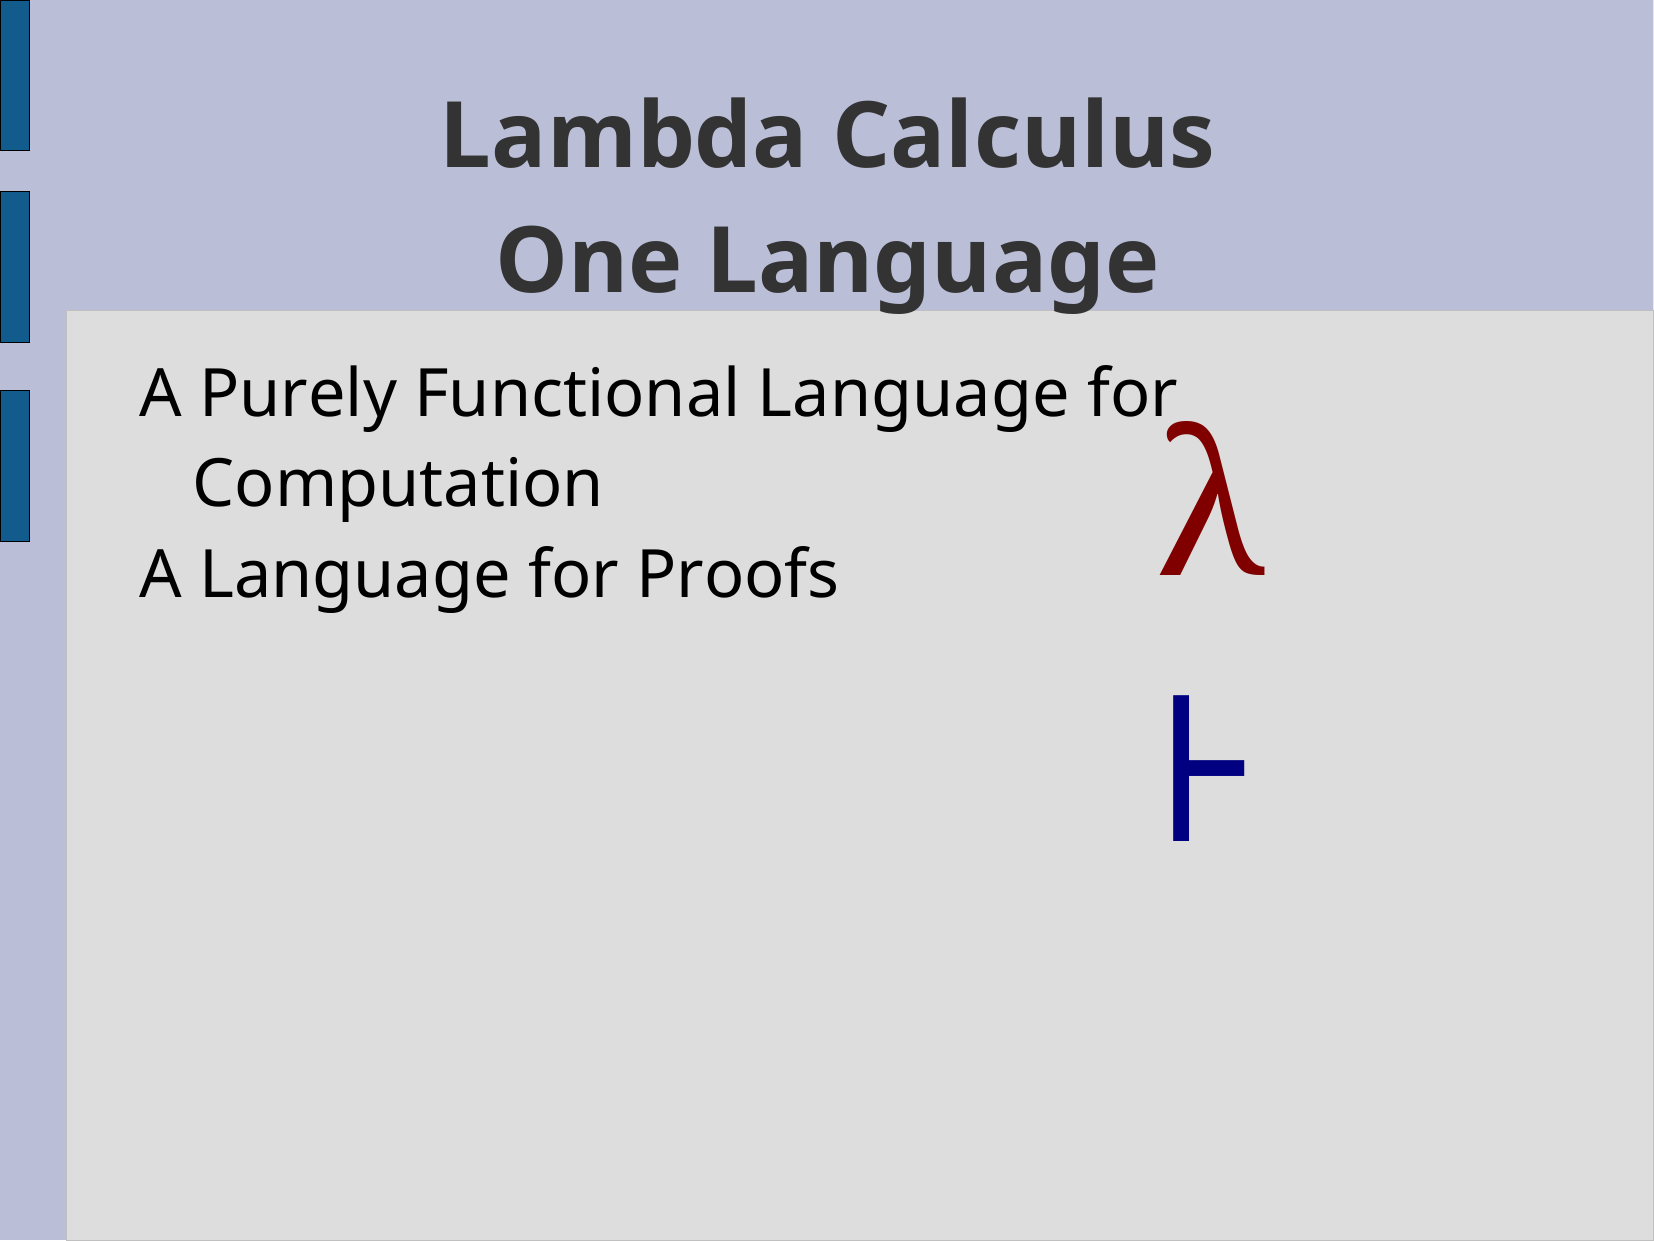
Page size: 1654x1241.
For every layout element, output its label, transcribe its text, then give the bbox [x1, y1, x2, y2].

text_box ⊦ [1152, 628, 1246, 971]
list A Purely Functional Language for Computation A Language for Proofs [121, 344, 811, 1127]
title Lambda Calculus One Language [121, 45, 1534, 344]
text_box λ [1158, 361, 1256, 704]
